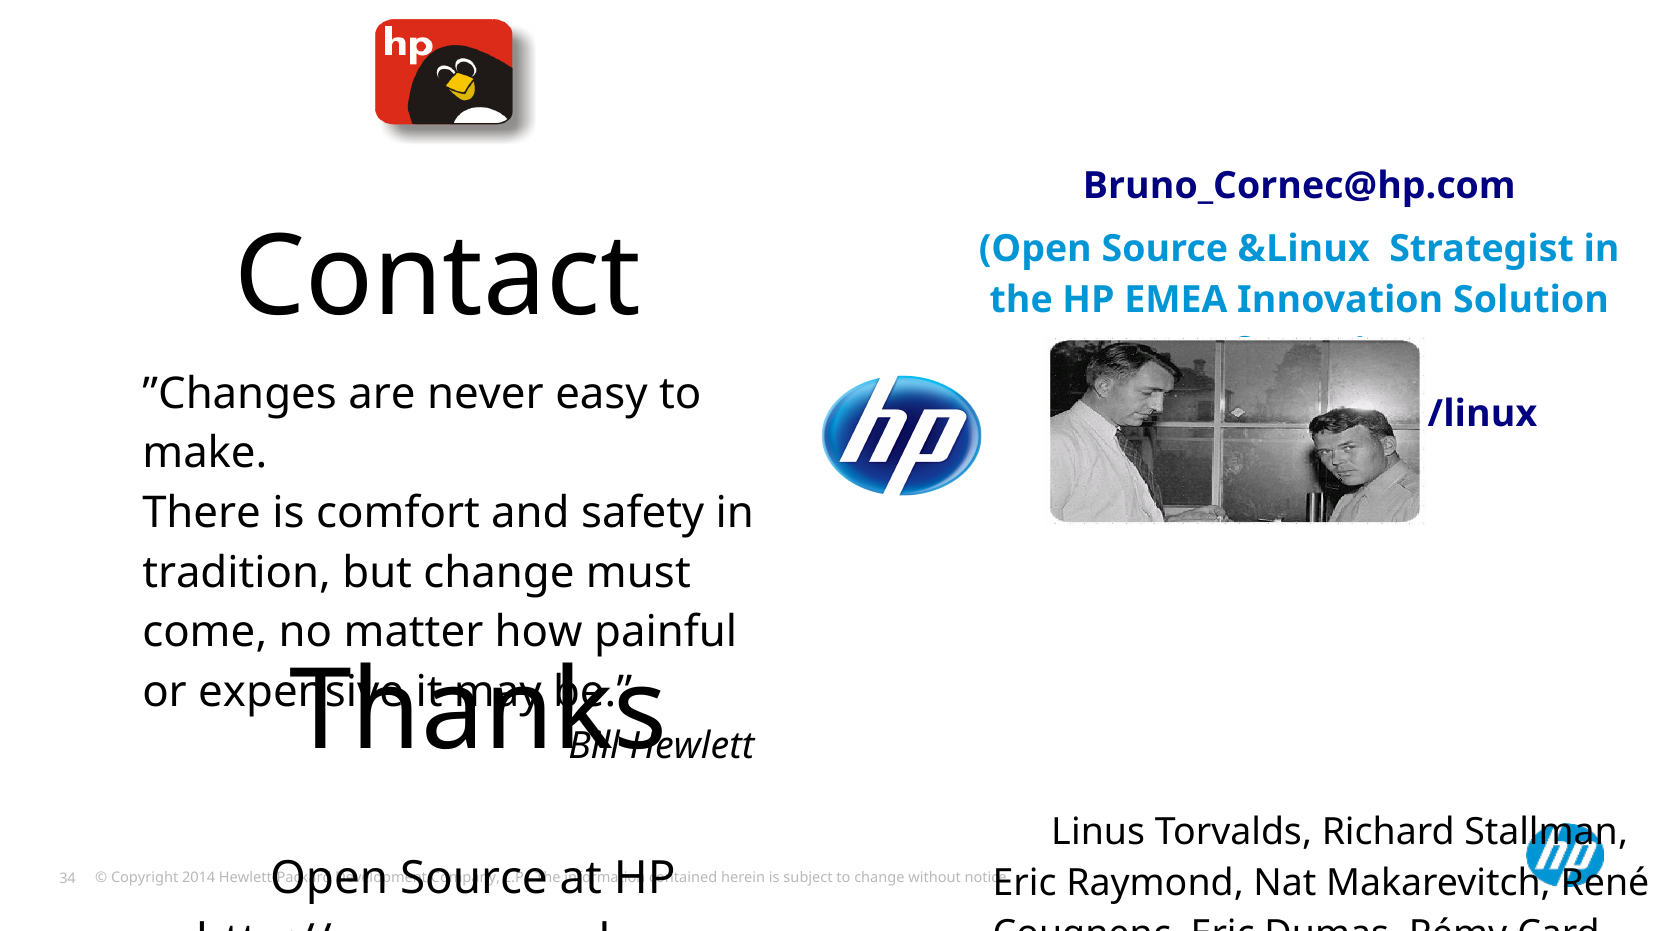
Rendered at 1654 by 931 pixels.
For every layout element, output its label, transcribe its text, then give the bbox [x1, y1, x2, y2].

picture [375, 19, 537, 145]
text_box Contact [234, 194, 655, 326]
picture [821, 375, 982, 496]
text_box Thanks Open Source at HP http://opensource.hp.com [196, 628, 685, 919]
list Bruno_Cornec@hp.com (Open Source &Linux Strategist in the HP EMEA Innovation Solution Center) http://www.hp.com/linux Linus Torvalds, Richard Stallman, Eric Raymond, Nat Makarevitch, René Cougnenc, Eric Dumas, Rémy Card, Bdale Garbee, Bryan Gartner, Gallig Renaud, Joachim Langenbach among others, for their work and devotion to the Open Source Software cause... and my family for his patience :-) [862, 158, 1654, 931]
text_box ”Changes are never easy to make. There is comfort and safety in tradition, but change must come, no matter how painful or expensive it may be.” Bill Hewlett [65, 361, 783, 660]
picture [1043, 337, 1427, 526]
